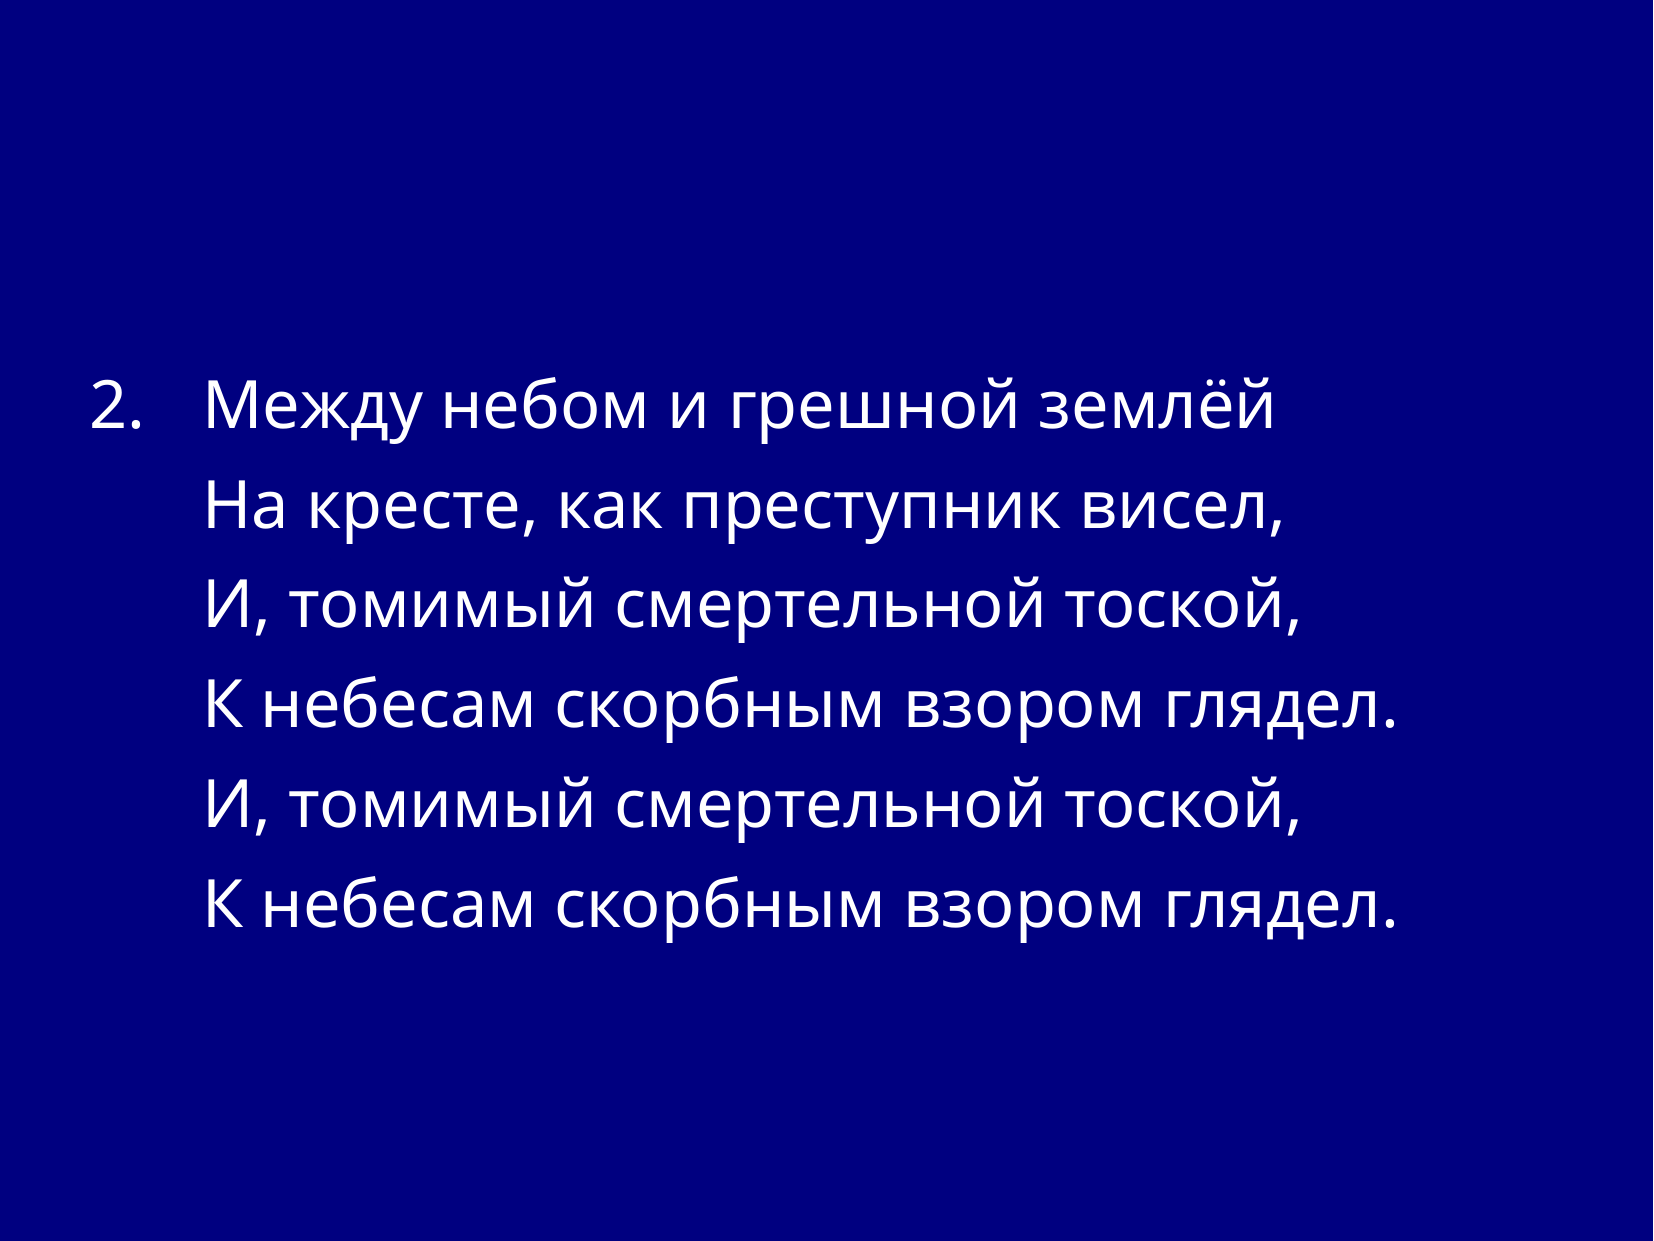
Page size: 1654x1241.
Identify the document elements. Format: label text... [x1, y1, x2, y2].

text_box 2. Между небом и грешной землёй На кресте, как преступник висел, И, томимый смертельной тоской, К небесам скорбным взором глядел. И, томимый смертельной тоской, К небесам скорбным взором глядел. [75, 150, 1576, 1163]
